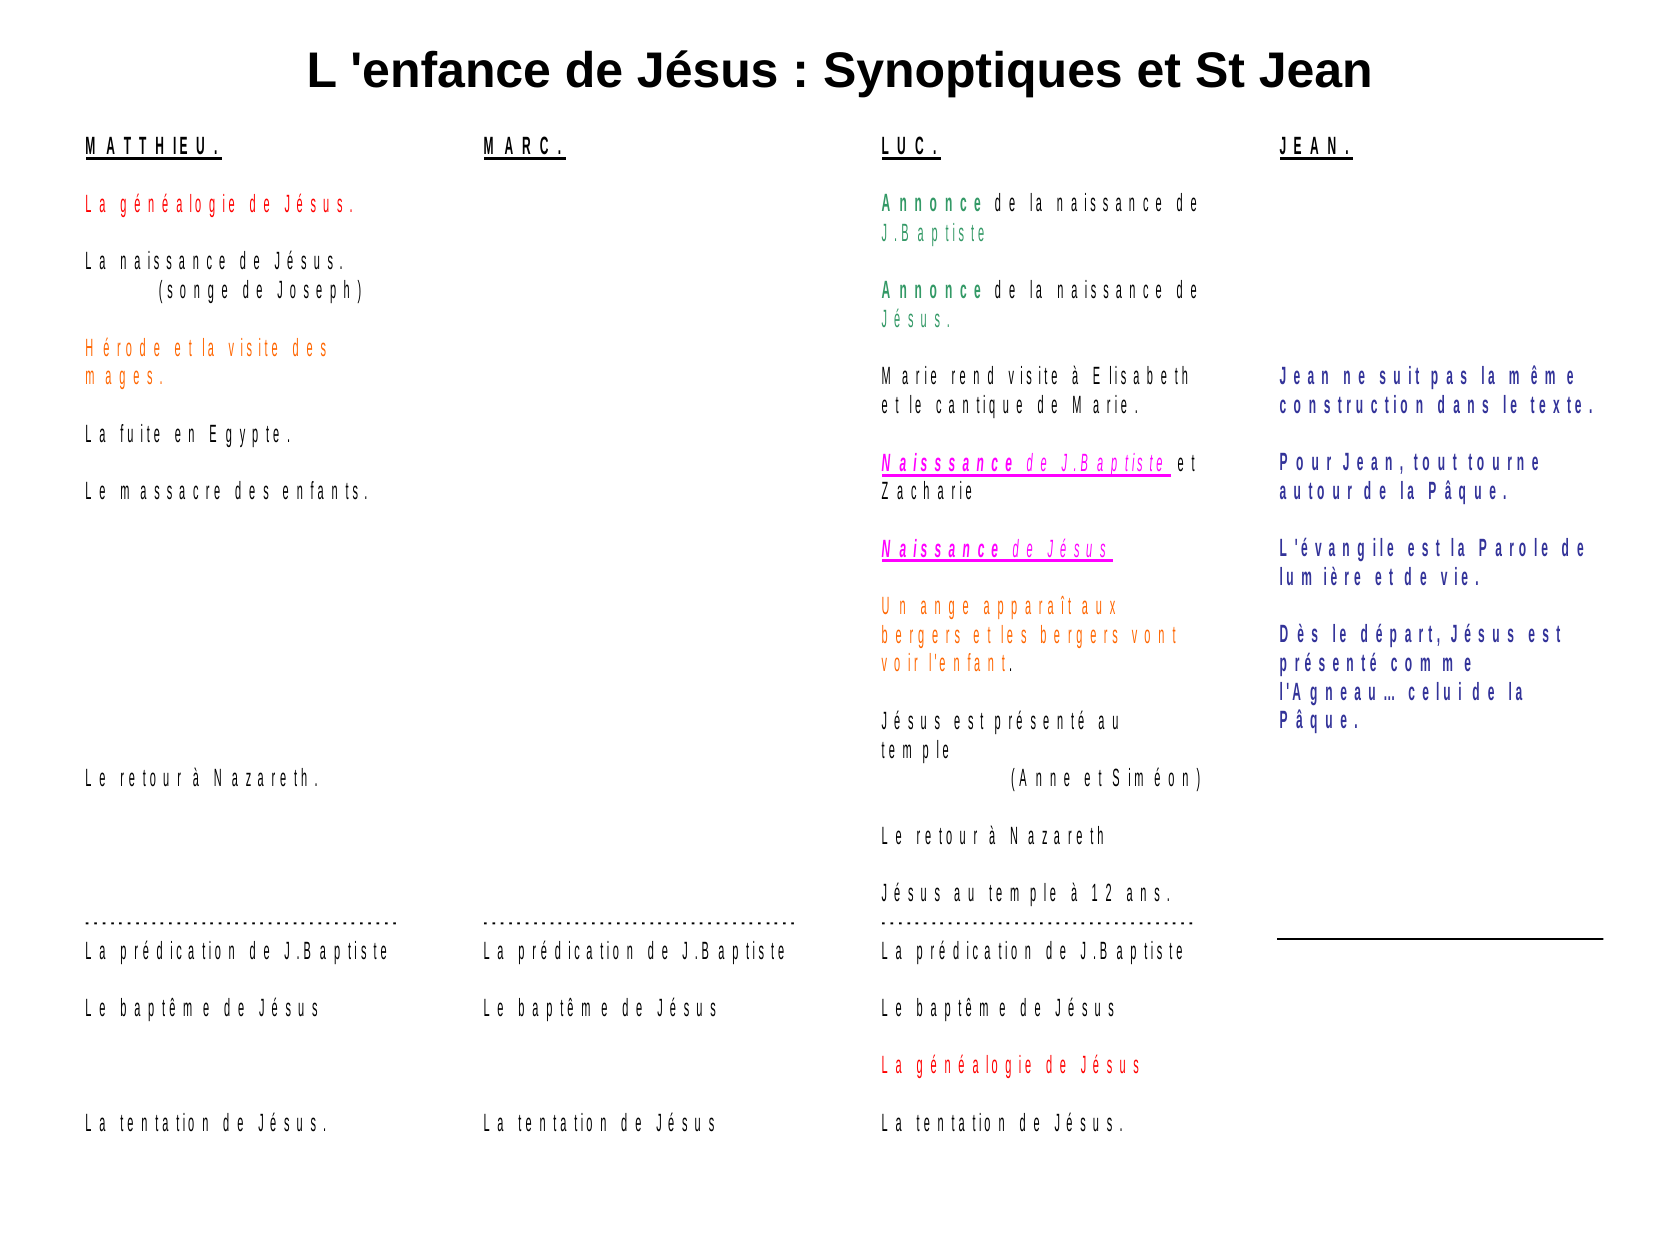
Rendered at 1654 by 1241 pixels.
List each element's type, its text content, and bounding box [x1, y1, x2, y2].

title L 'enfance de Jésus : Synoptiques et St Jean [82, 41, 1571, 99]
picture [85, 131, 1604, 1139]
